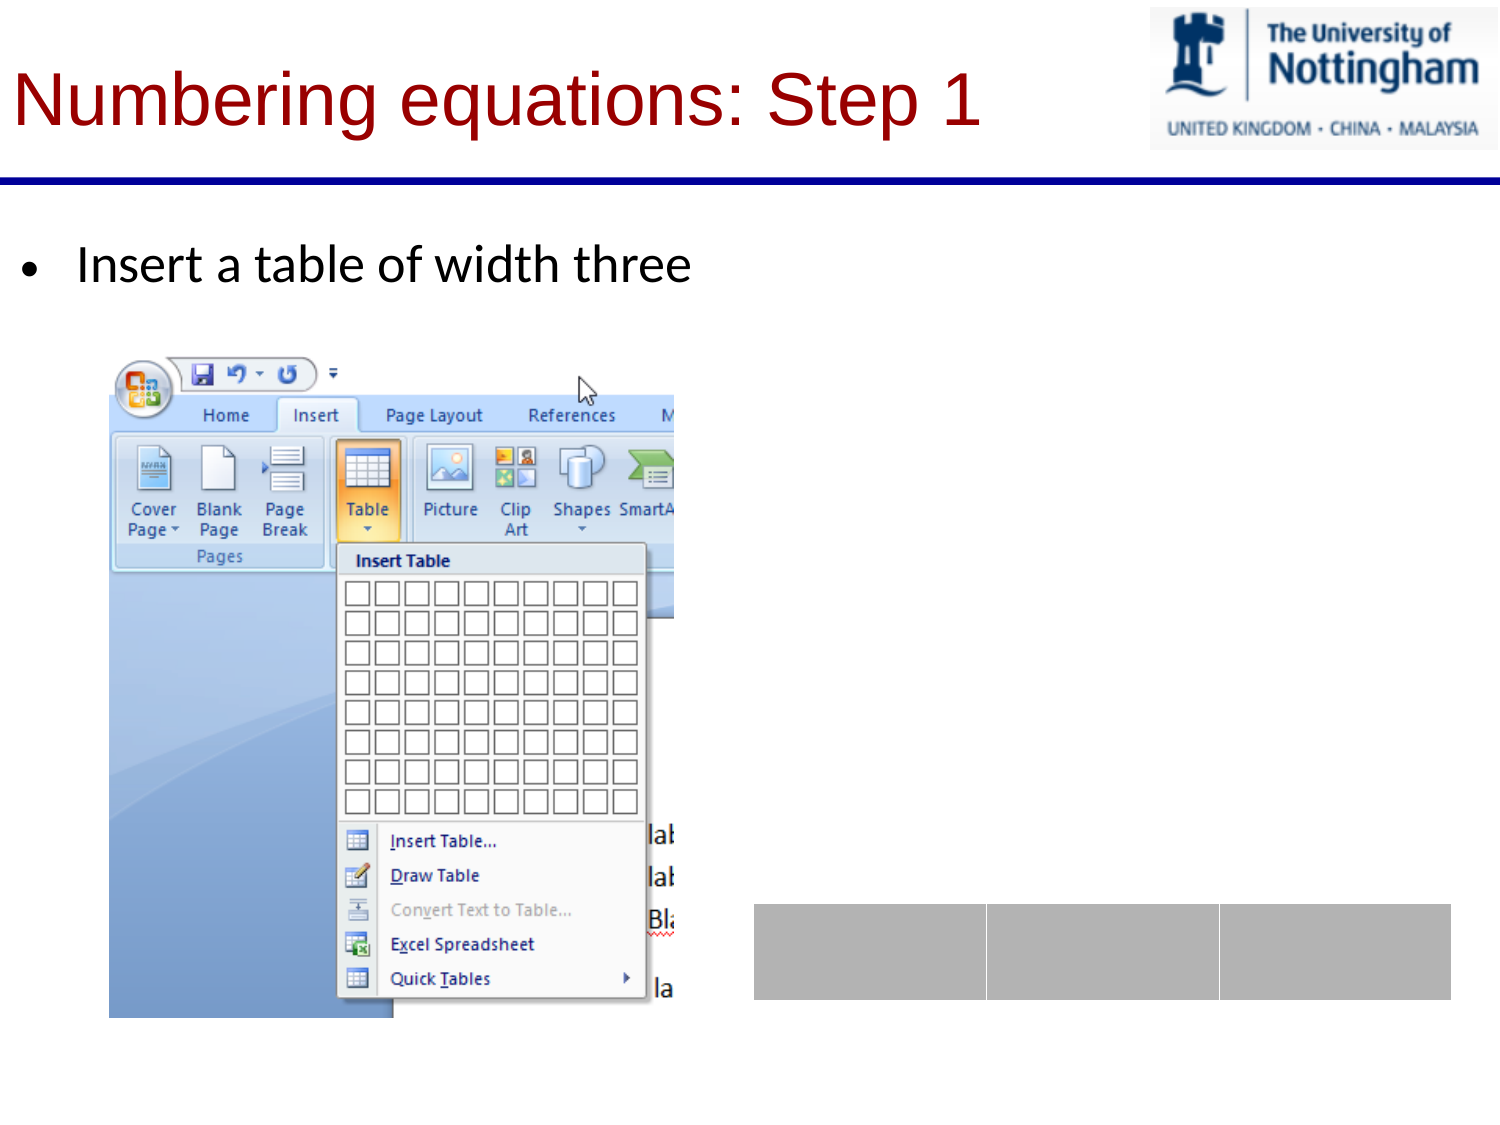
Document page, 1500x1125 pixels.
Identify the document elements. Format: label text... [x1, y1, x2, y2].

title Numbering equations: Step 1 [12, 21, 1375, 177]
table_header [1220, 904, 1451, 1000]
picture [109, 356, 674, 1018]
text_box Insert a table of width three [5, 234, 730, 392]
picture [1150, 7, 1498, 150]
table_header [987, 904, 1219, 1000]
table_header [754, 904, 986, 1000]
